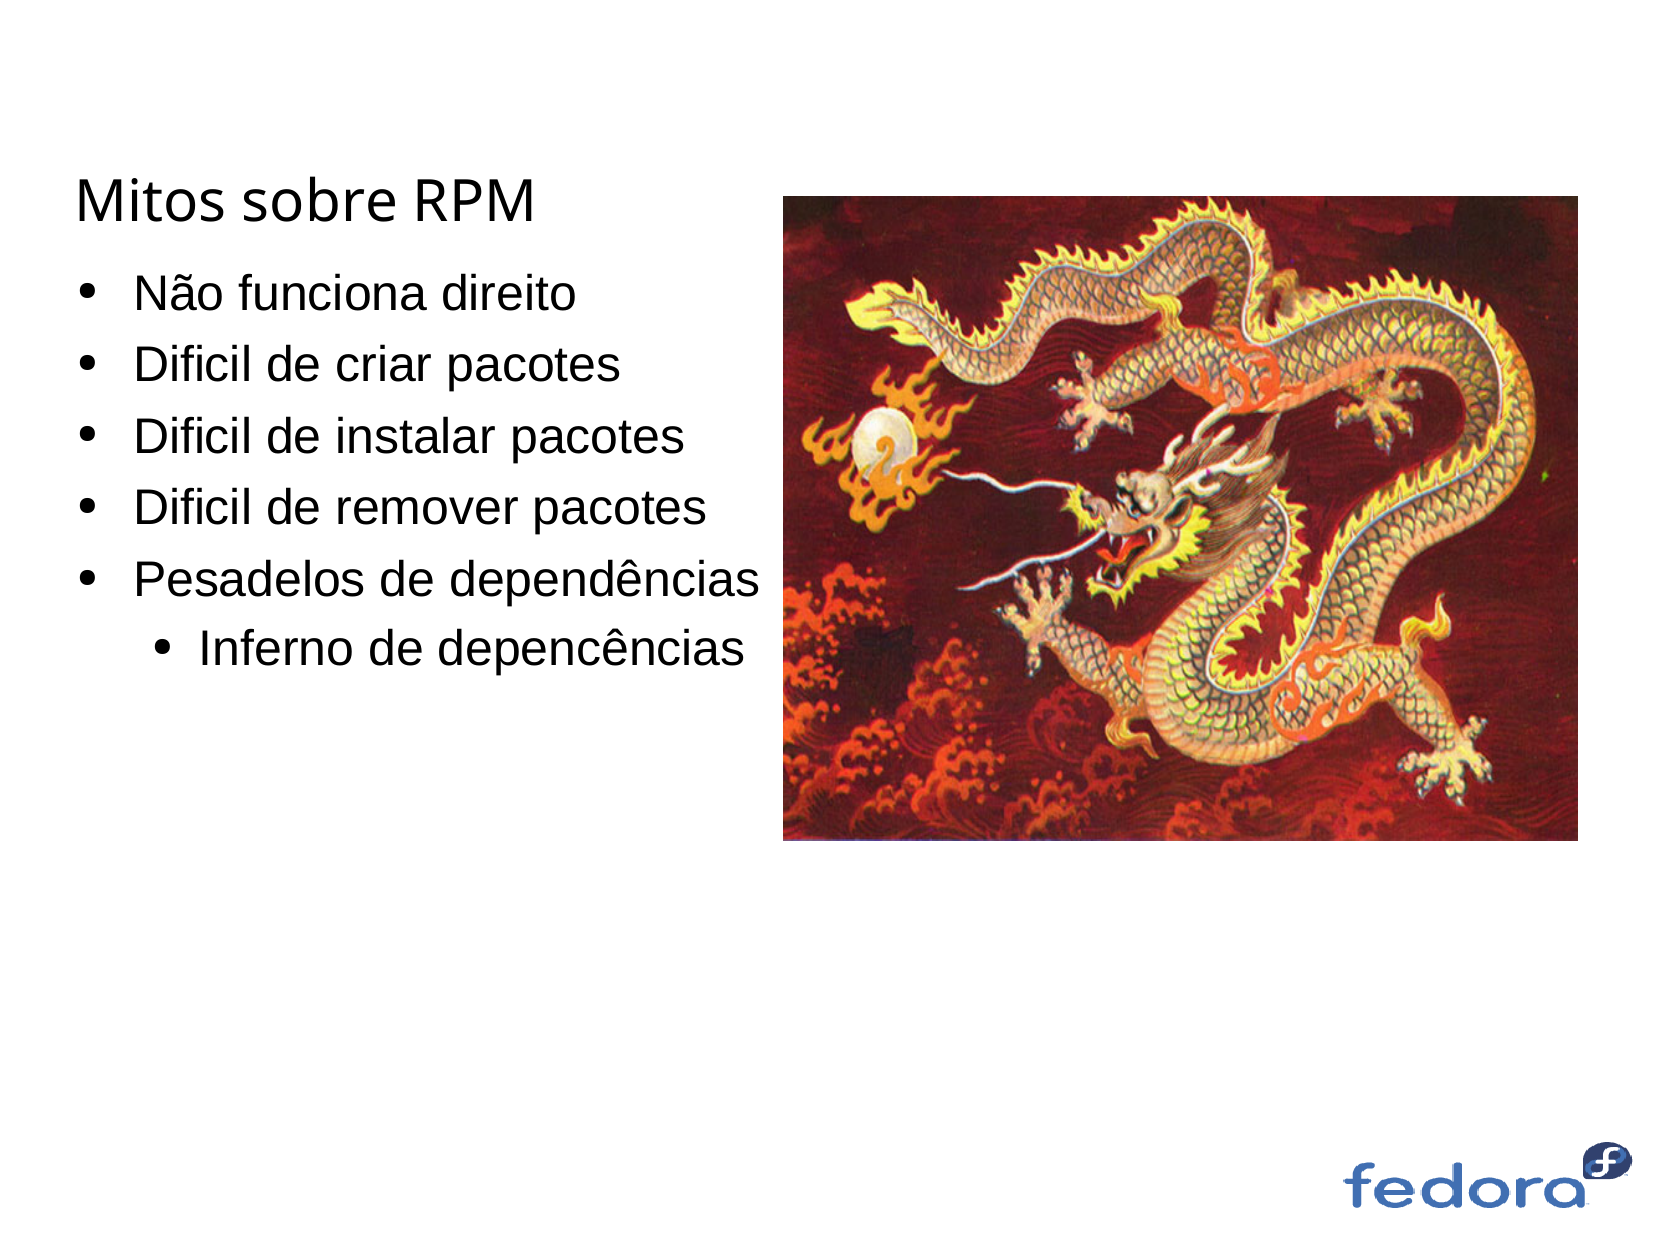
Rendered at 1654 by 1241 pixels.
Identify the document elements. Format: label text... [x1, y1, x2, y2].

list Não funciona direito Dificil de criar pacotes Dificil de instalar pacotes Dificil de remover pacotes Pesadelos de dependências Inferno de depencências [77, 264, 772, 1174]
picture [783, 196, 1578, 841]
picture [1332, 1124, 1651, 1227]
title Mitos sobre RPM [74, 140, 1506, 259]
